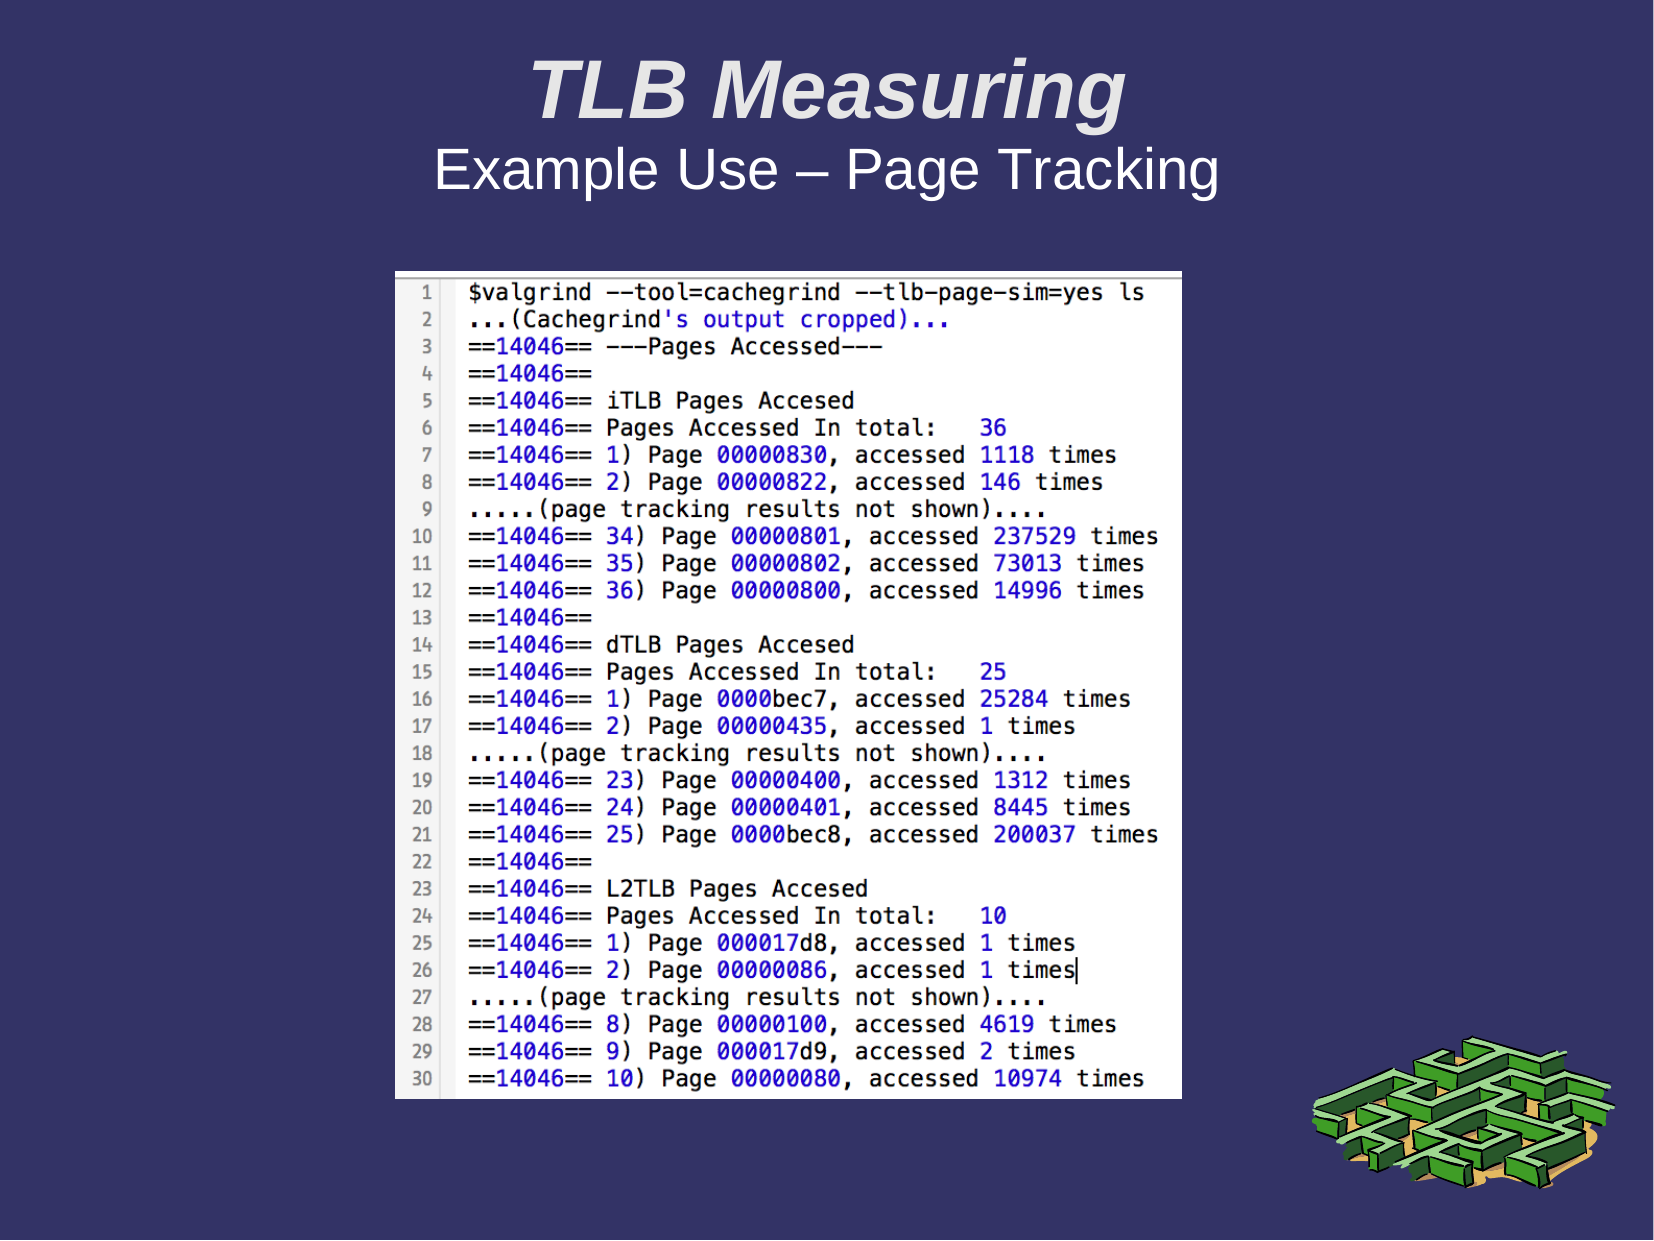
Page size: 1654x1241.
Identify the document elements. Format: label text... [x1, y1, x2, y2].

picture [395, 271, 1182, 1099]
title TLB Measuring Example Use – Page Tracking [121, 19, 1534, 227]
